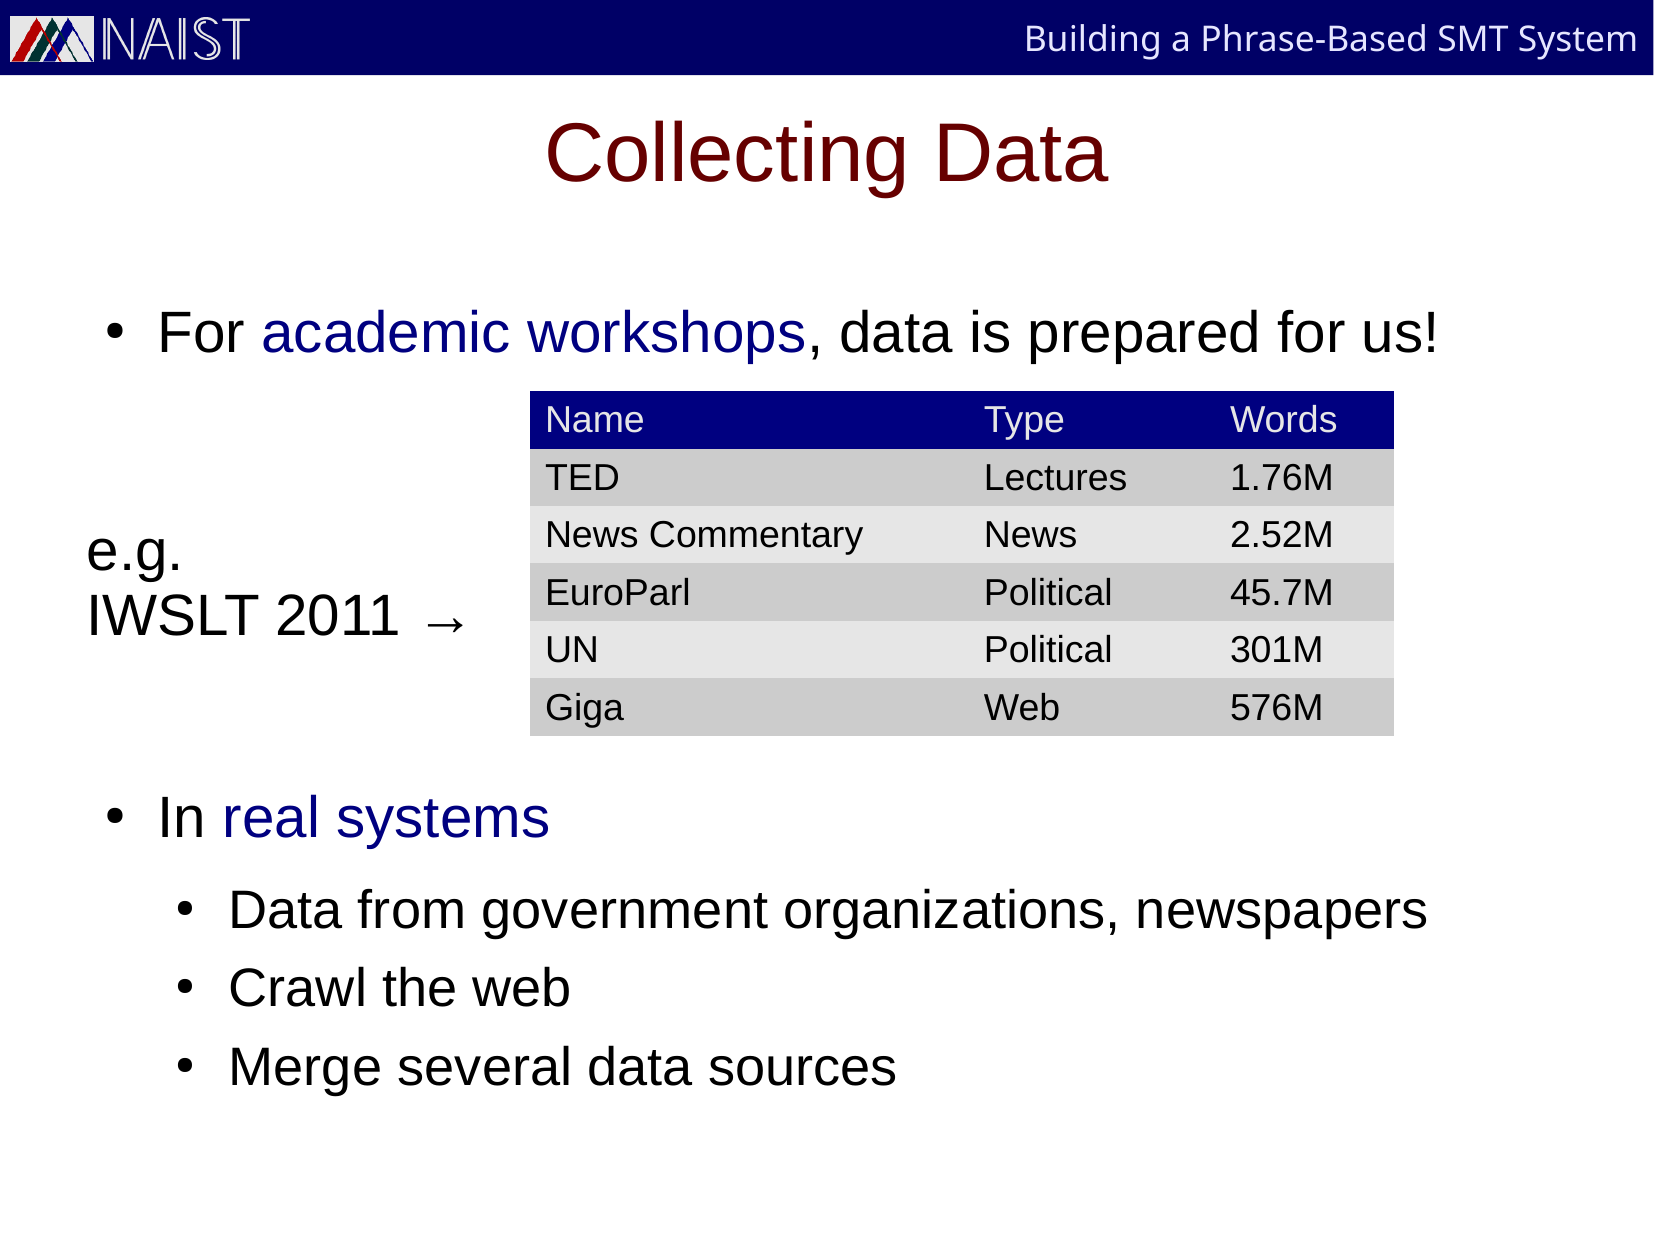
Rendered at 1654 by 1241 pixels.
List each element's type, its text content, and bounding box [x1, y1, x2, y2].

title Collecting Data [82, 49, 1571, 257]
table_cell 2.52M [1215, 506, 1394, 563]
table_cell Giga [530, 678, 969, 736]
table_cell Lectures [969, 449, 1215, 506]
text_box e.g. IWSLT 2011 → [71, 510, 491, 655]
table_cell UN [530, 621, 969, 678]
table_cell News Commentary [530, 506, 969, 563]
table_cell 1.76M [1215, 449, 1394, 506]
table_cell News [969, 506, 1215, 563]
table_cell Political [969, 563, 1215, 621]
picture [10, 16, 94, 62]
table_cell EuroParl [530, 563, 969, 621]
list For academic workshops, data is prepared for us! In real systems Data from government organizations, newspapers Crawl the web Merge several data sources [86, 300, 1576, 1104]
table_cell TED [530, 449, 969, 506]
table_cell 45.7M [1215, 563, 1394, 621]
table_cell Web [969, 678, 1215, 736]
table_header Words [1215, 391, 1394, 449]
table_cell Political [969, 621, 1215, 678]
picture [102, 17, 251, 49]
table_header Type [969, 391, 1215, 449]
table_cell 576M [1215, 678, 1394, 736]
table_cell 301M [1215, 621, 1394, 678]
table_header Name [530, 391, 969, 449]
